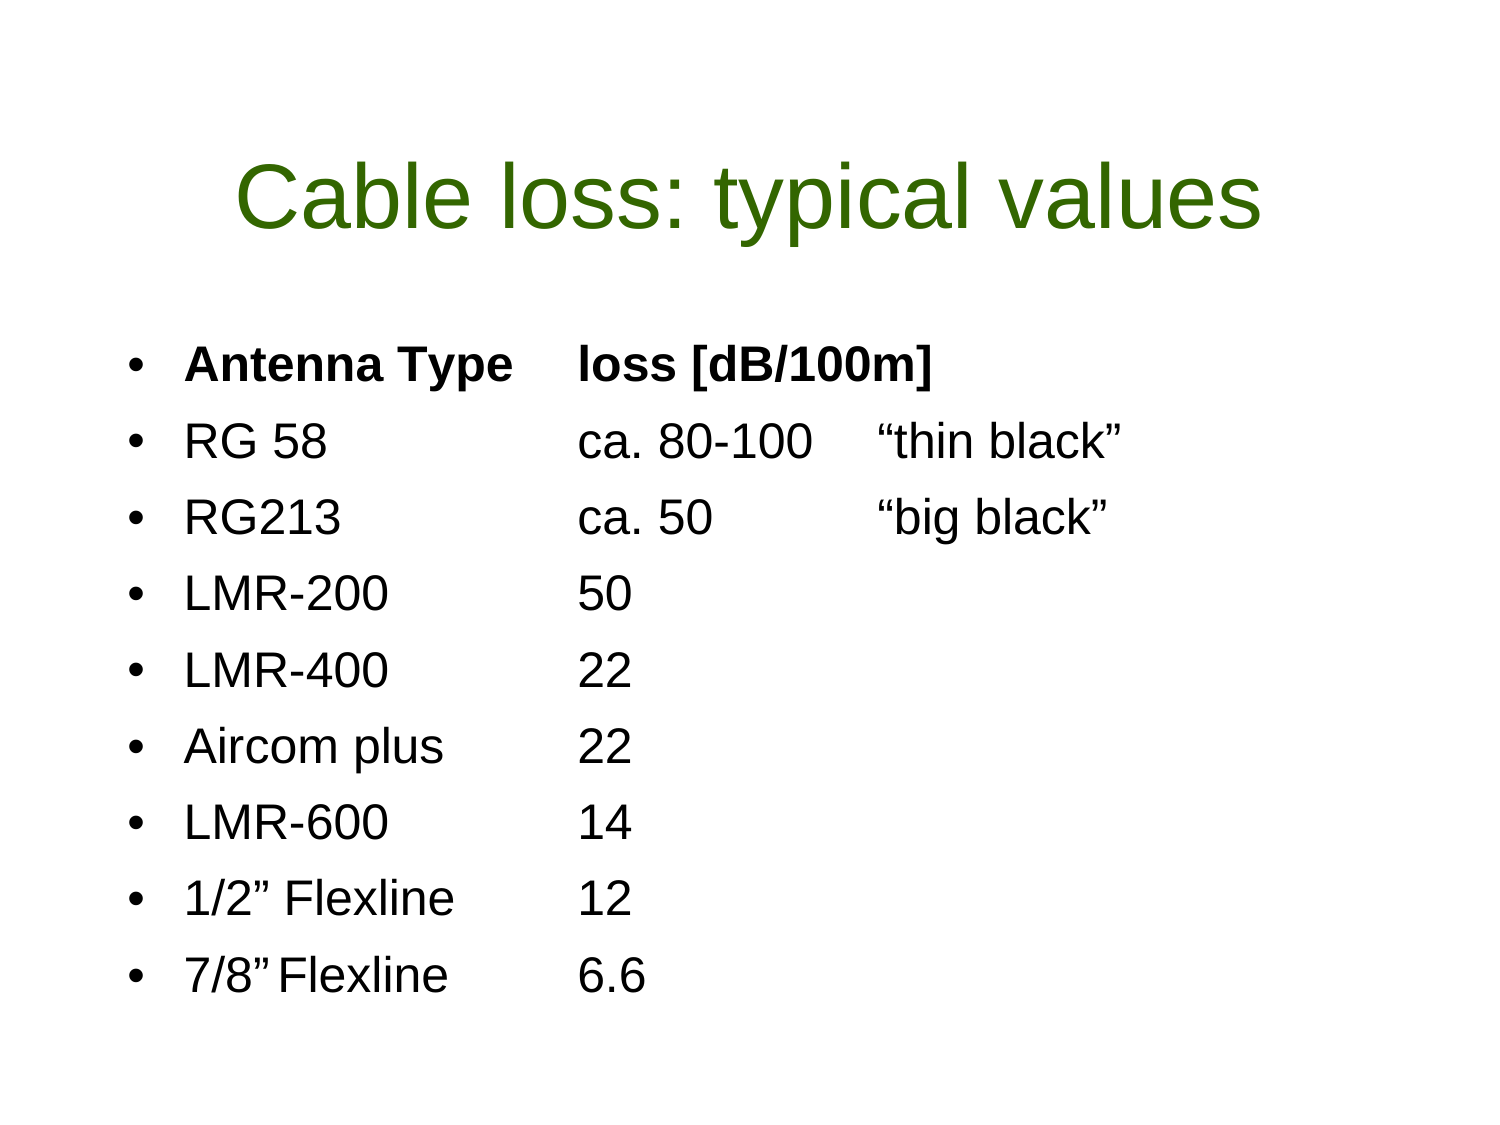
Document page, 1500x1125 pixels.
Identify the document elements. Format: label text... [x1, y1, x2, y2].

list Antenna Type loss [dB/100m] RG 58 ca. 80-100 “thin black” RG213 ca. 50 “big black” LMR-200 50 LMR-400 22 Aircom plus 22 LMR-600 14 1/2” Flexline 12 7/8” Flexline 6.6 [112, 324, 1455, 1008]
title Cable loss: typical values [112, 79, 1388, 309]
